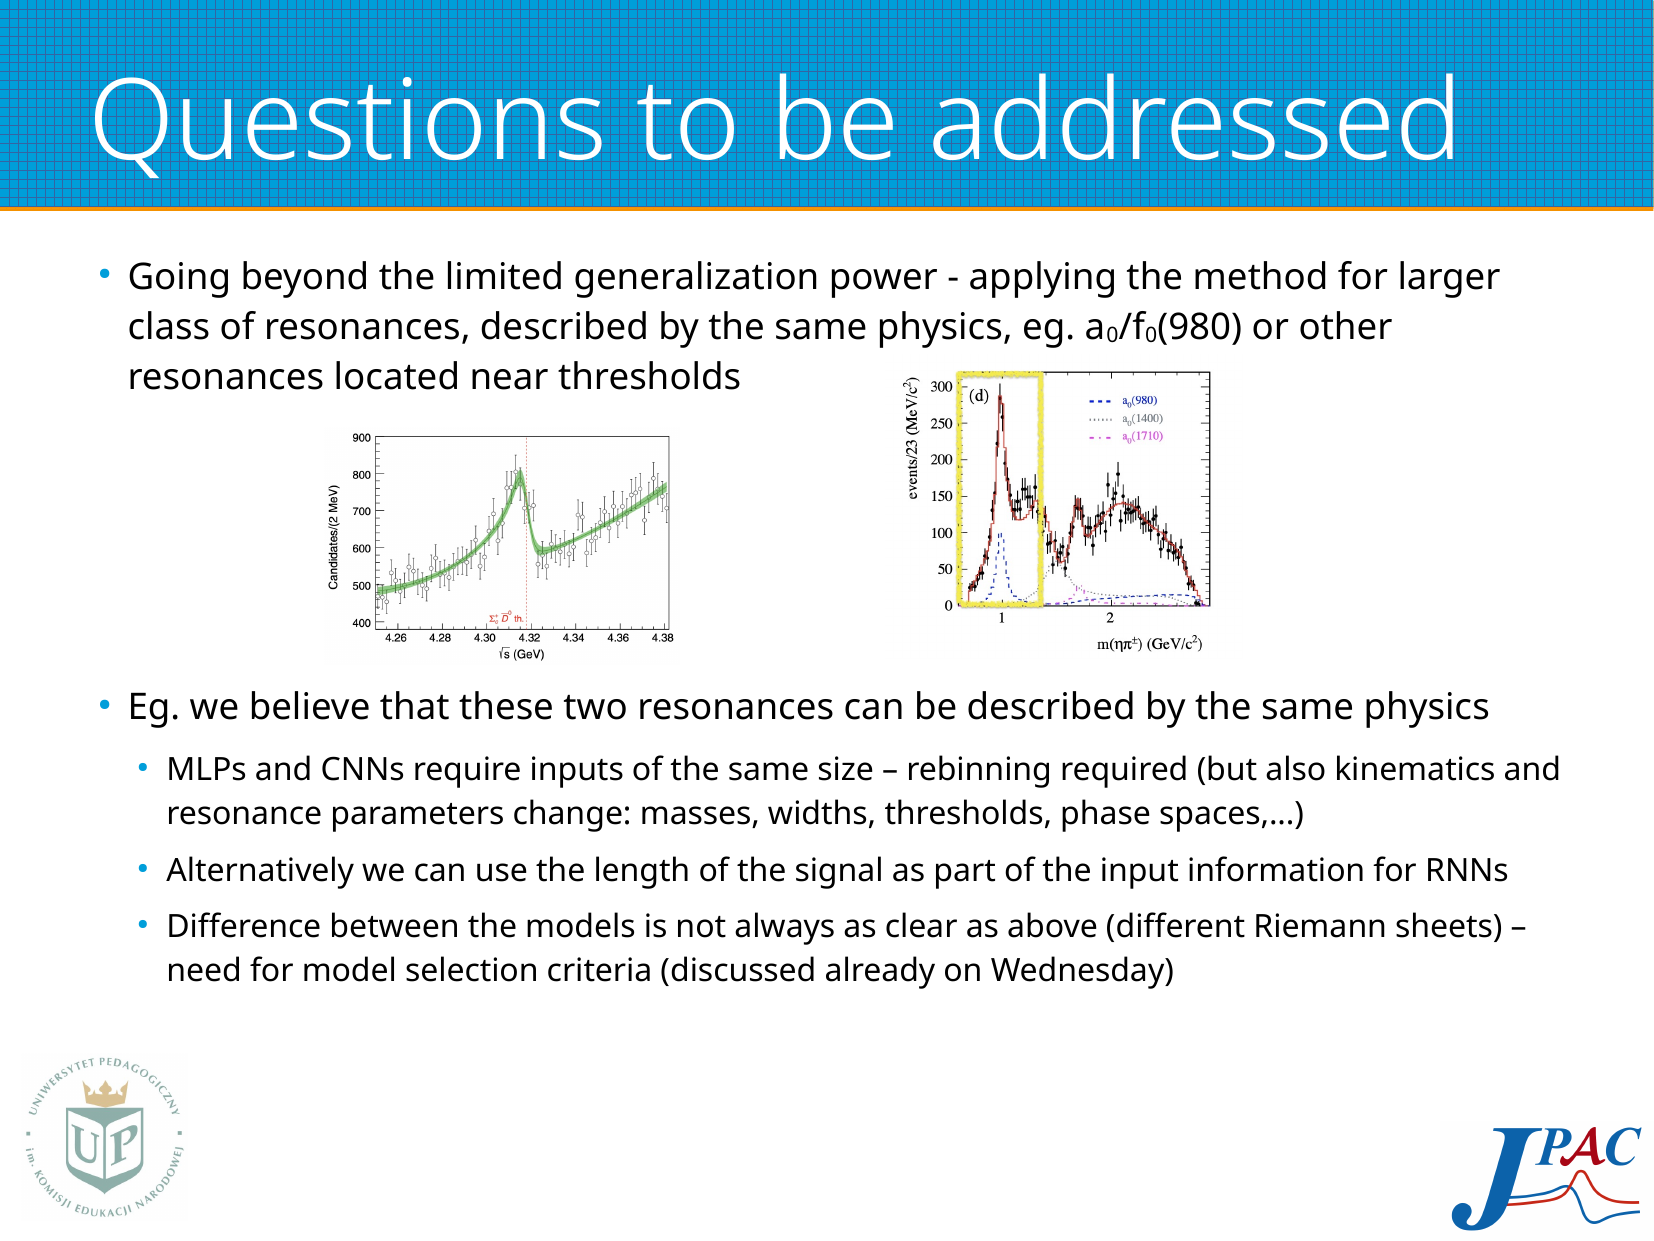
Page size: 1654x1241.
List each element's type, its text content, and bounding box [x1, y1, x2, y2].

picture [1440, 1121, 1654, 1241]
list Going beyond the limited generalization power - applying the method for larger class of resonances, described by the same physics, eg. a0/f0(980) or other resonances located near thresholds Eg. we believe that these two resonances can be described by the same physics MLPs and CNNs require inputs of the same size – rebinning required (but also kinematics and resonance parameters change: masses, widths, thresholds, phase spaces,...) Alternatively we can use the length of the signal as part of the input information for RNNs Difference between the models is not always as clear as above (different Riemann sheets) – need for model selection criteria (discussed already on Wednesday) [88, 249, 1565, 1018]
picture [21, 1053, 188, 1221]
title Questions to be addressed [88, 5, 1565, 193]
picture [885, 354, 1243, 659]
picture [324, 427, 680, 665]
